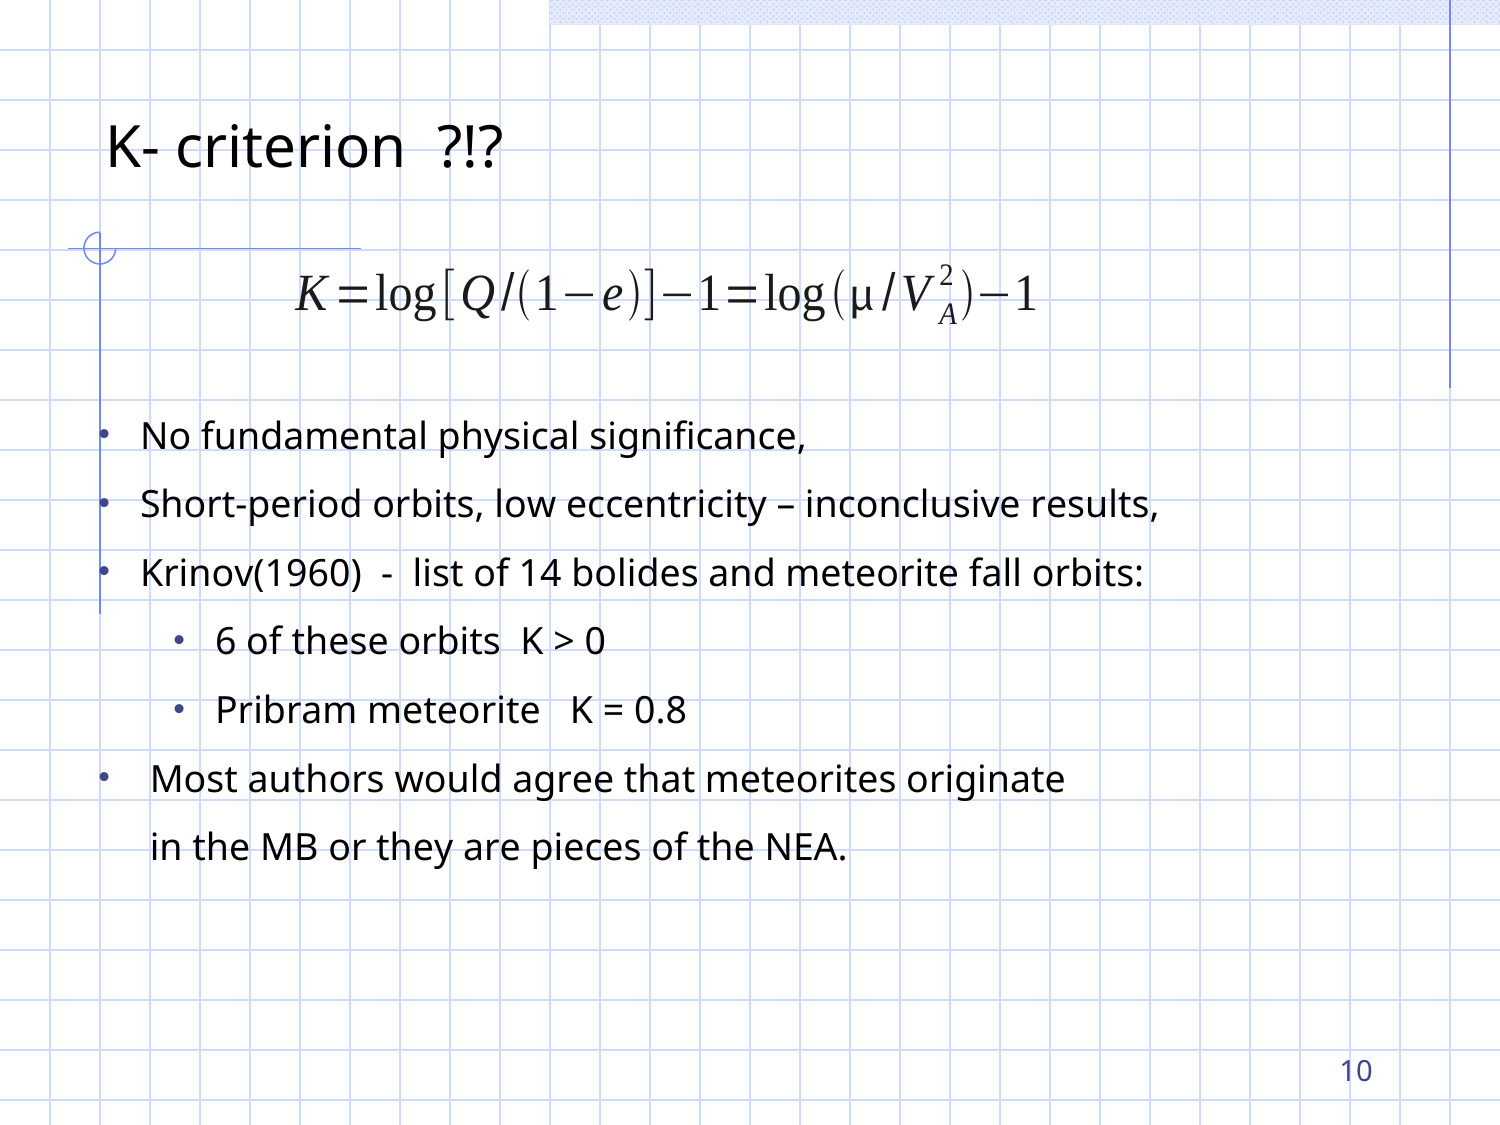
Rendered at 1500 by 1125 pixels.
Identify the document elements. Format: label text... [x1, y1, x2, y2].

picture [1451, 0, 1500, 25]
chart [279, 257, 1051, 330]
picture [549, 0, 1449, 25]
text_box K- criterion ?!? [91, 101, 577, 187]
text_box No fundamental physical significance, Short-period orbits, low eccentricity – inconclusive results, Krinov(1960) - list of 14 bolides and meteorite fall orbits: 6 of these orbits K > 0 Pribram meteorite K = 0.8 Most authors would agree that meteorites originate in the MB or they are pieces of the NEA. [82, 404, 1442, 876]
